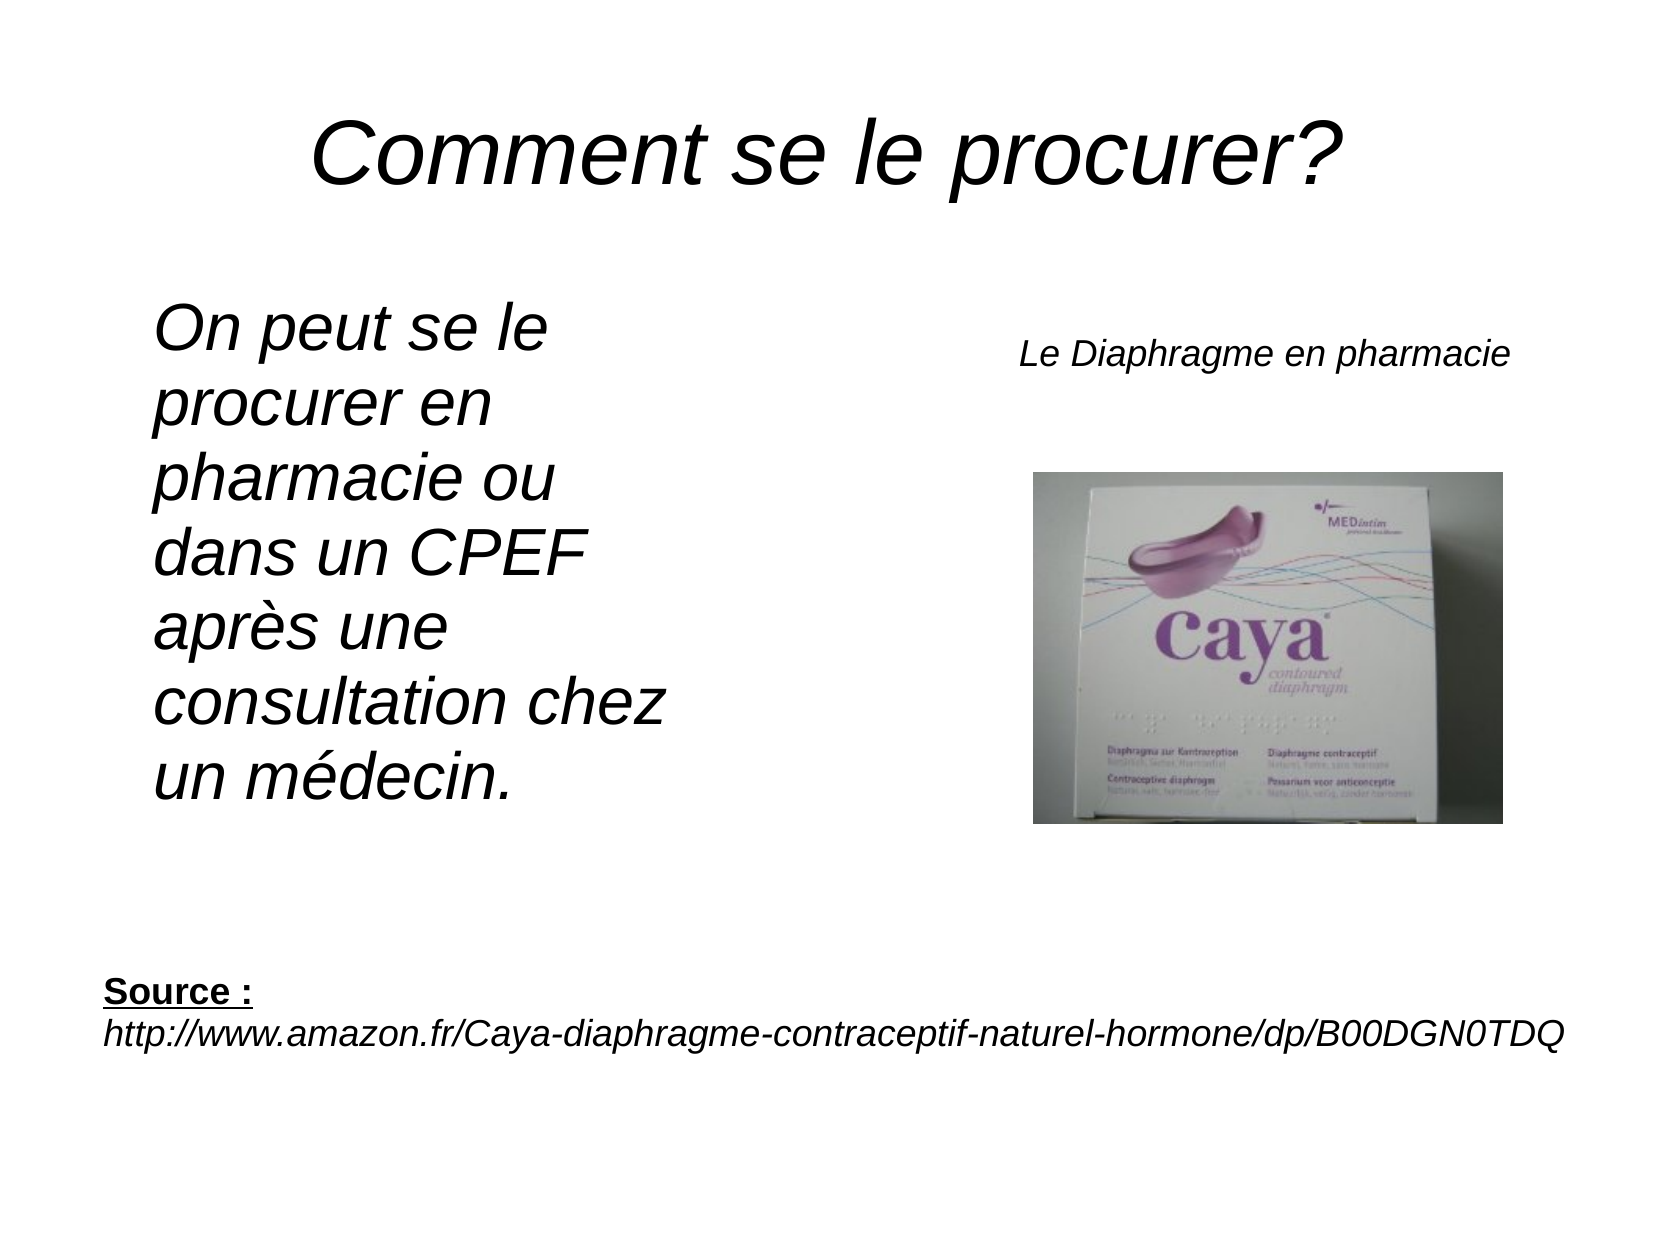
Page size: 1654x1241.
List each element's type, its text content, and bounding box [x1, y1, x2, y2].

list On peut se le procurer en pharmacie ou dans un CPEF après une consultation chez un médecin. [82, 290, 680, 1010]
picture [1033, 472, 1503, 824]
text_box Source : http://www.amazon.fr/Caya-diaphragme-contraceptif-naturel-hormone/dp/B00DGN0TDQ [88, 963, 1580, 1063]
text_box Le Diaphragme en pharmacie [1003, 324, 1526, 382]
title Comment se le procurer? [82, 49, 1571, 257]
